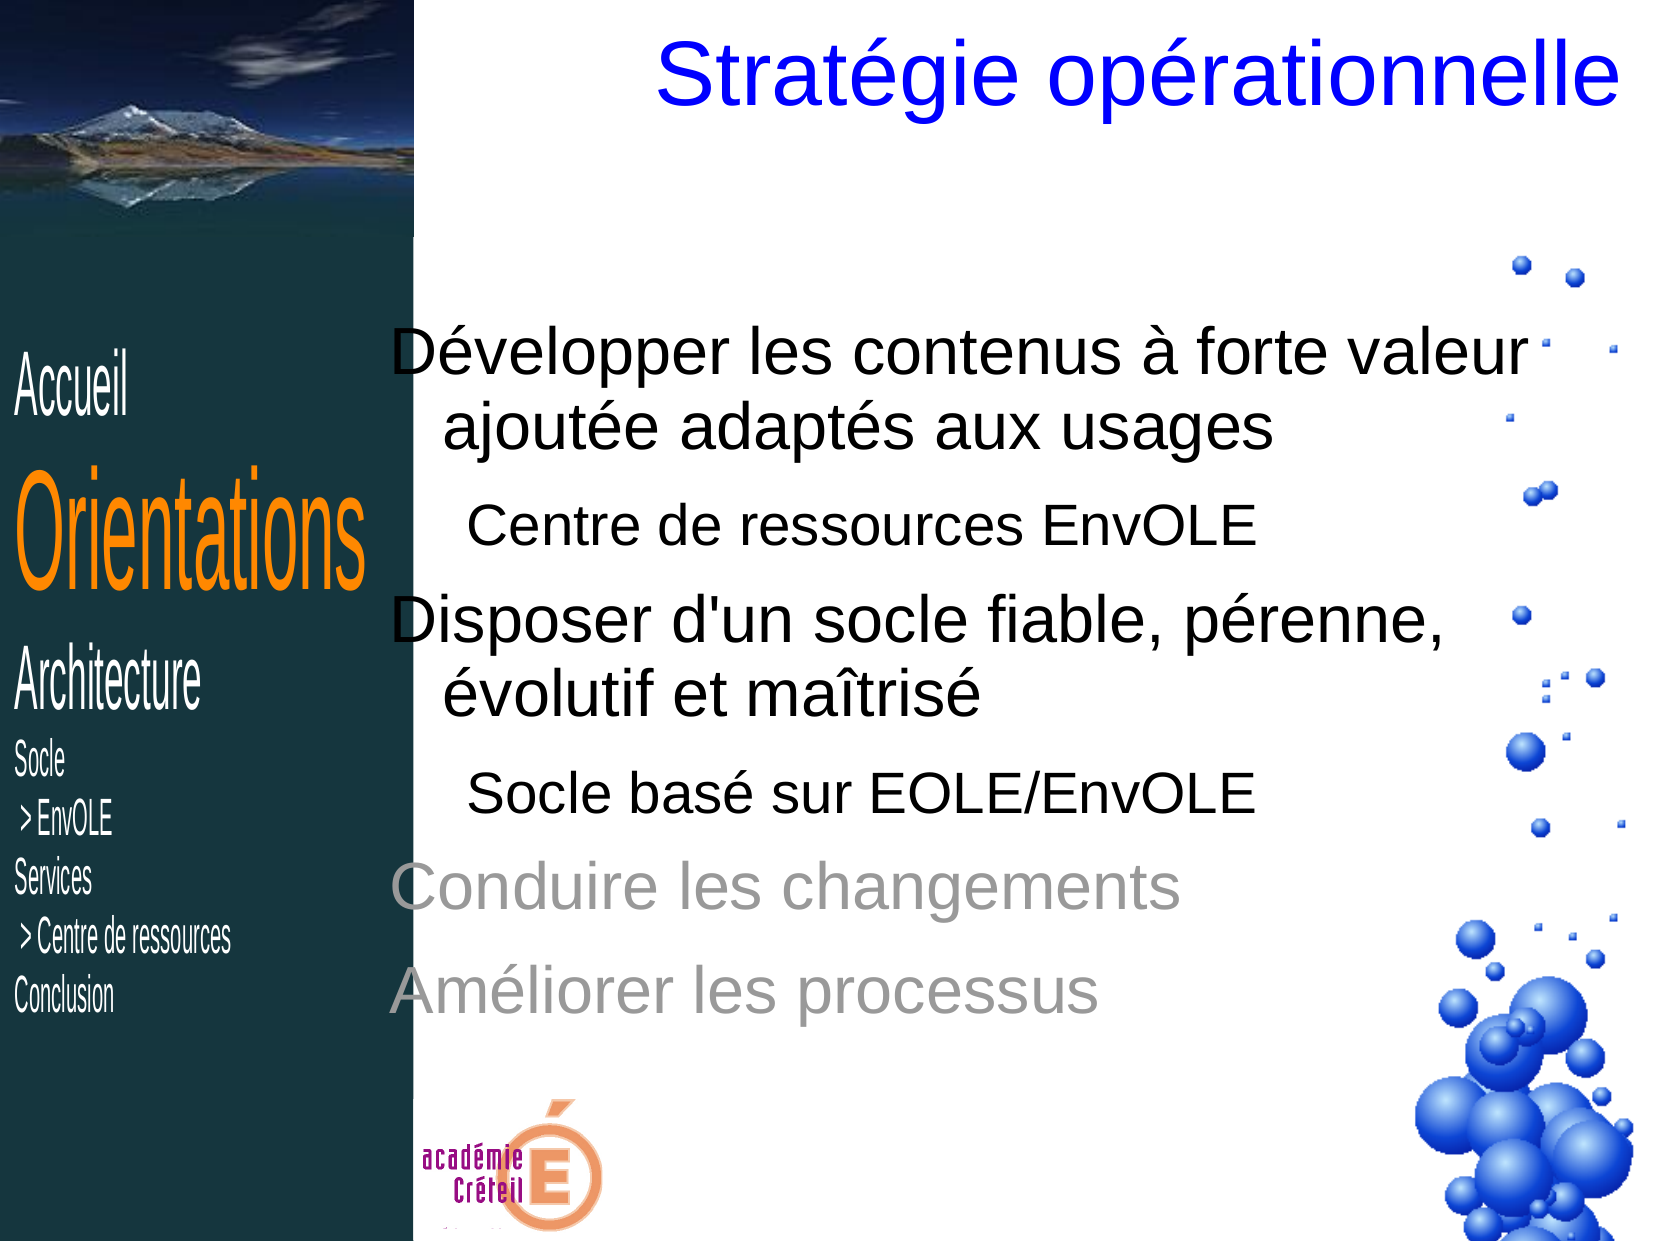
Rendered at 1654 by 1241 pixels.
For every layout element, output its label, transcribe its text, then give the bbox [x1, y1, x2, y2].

title Stratégie opérationnelle [0, 7, 1625, 141]
picture [413, 1152, 603, 1240]
picture [0, 0, 414, 7]
picture [0, 141, 414, 237]
list Développer les contenus à forte valeur ajoutée adaptés aux usages Centre de ressources EnvOLE Disposer d'un socle fiable, pérenne, évolutif et maîtrisé Socle basé sur EOLE/EnvOLE Conduire les changements Améliorer les processus [372, 190, 1654, 1152]
text_box Accueil Orientations Architecture Socle > EnvOLE Services > Centre de ressources Conclusion [0, 324, 384, 1034]
picture [1412, 1152, 1648, 1241]
